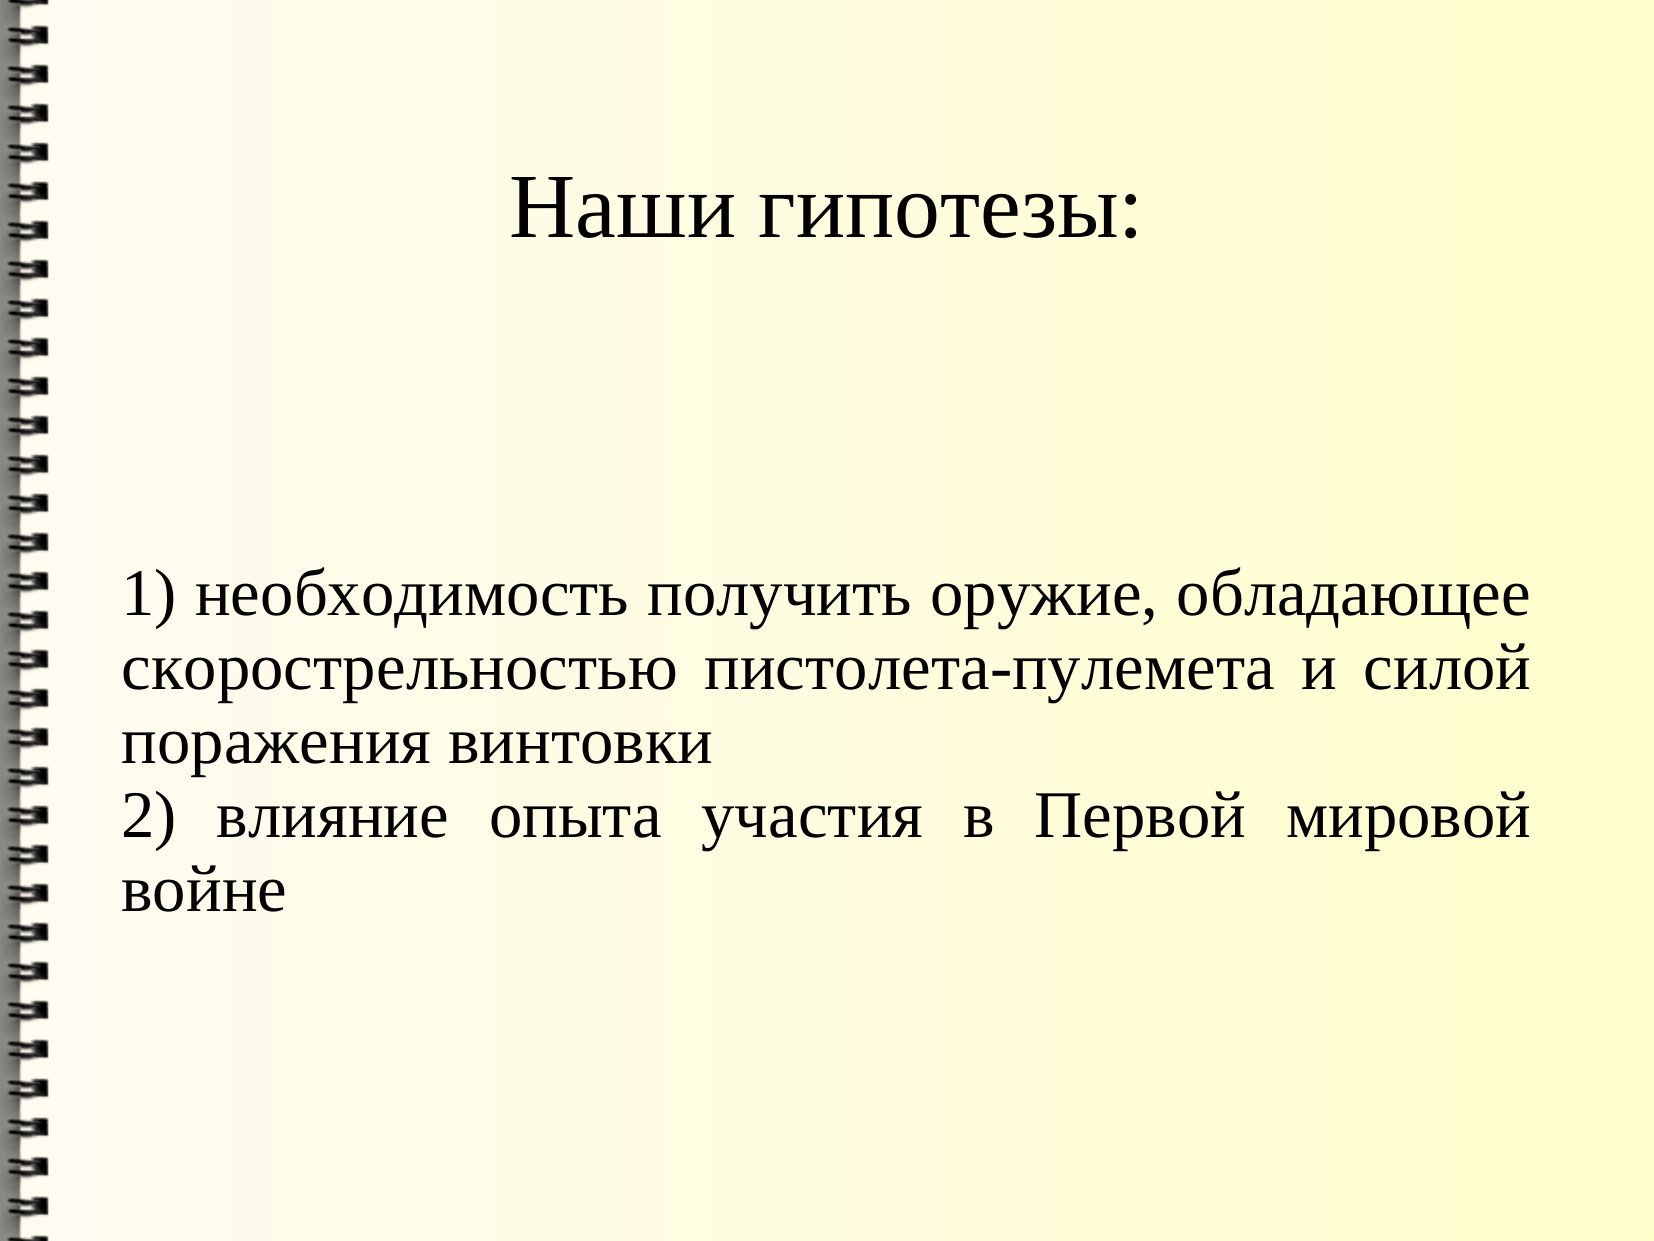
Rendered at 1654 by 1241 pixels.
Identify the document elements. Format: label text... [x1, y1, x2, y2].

picture [0, 0, 1654, 1241]
subtitle 1) необходимость получить оружие, обладающее скорострельностью пистолета-пулемета и силой поражения винтовки 2) влияние опыта участия в Первой мировой войне [121, 344, 1534, 1212]
title Наши гипотезы: [121, 102, 1534, 311]
